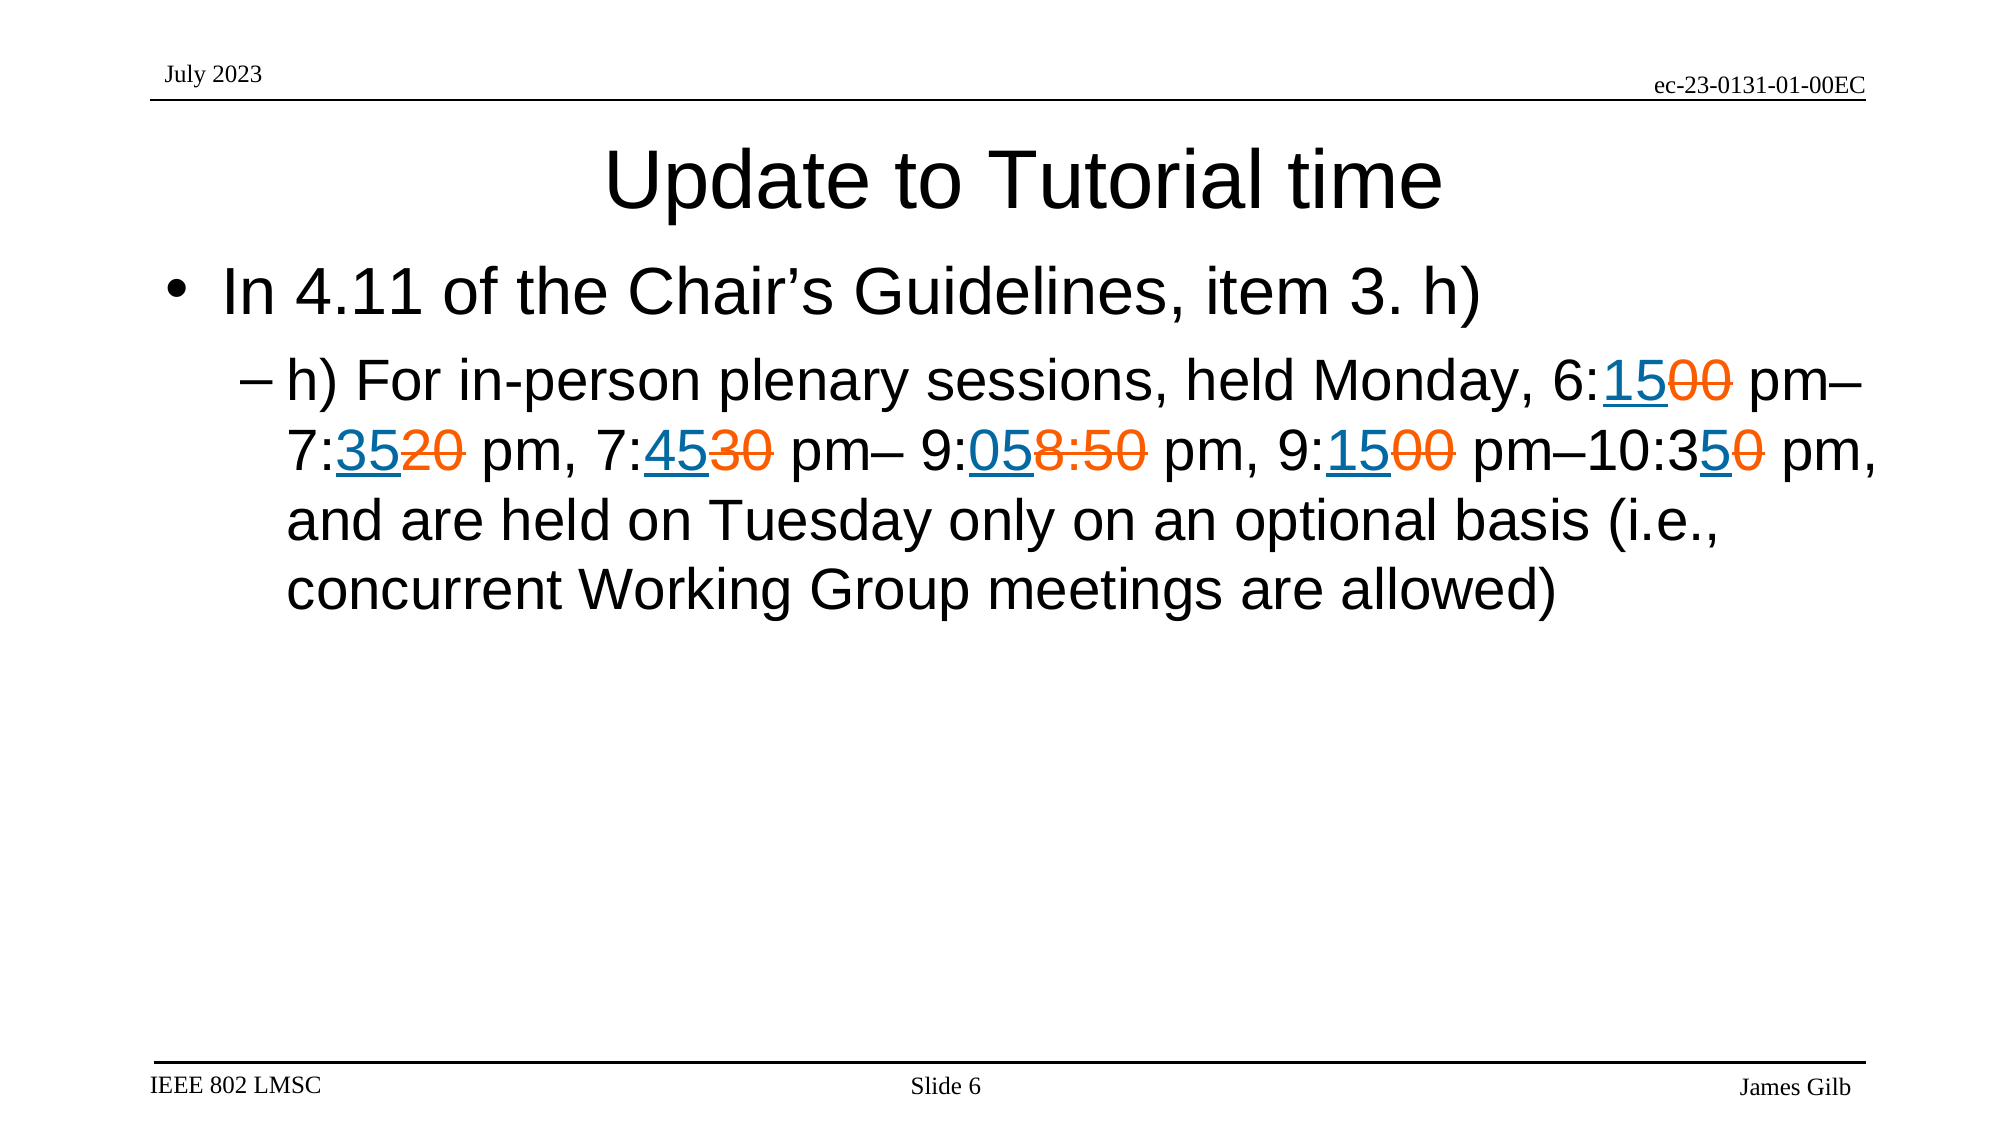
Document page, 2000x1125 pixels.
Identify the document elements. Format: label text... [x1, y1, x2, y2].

list In 4.11 of the Chair’s Guidelines, item 3. h) h) For in-person plenary sessions, held Monday, 6:1500 pm–7:3520 pm, 7:4530 pm– 9:058:50 pm, 9:1500 pm–10:350 pm, and are held on Tuesday only on an optional basis (i.e., concurrent Working Group meetings are allowed) [149, 239, 1900, 1051]
title Update to Tutorial time [149, 112, 1900, 238]
